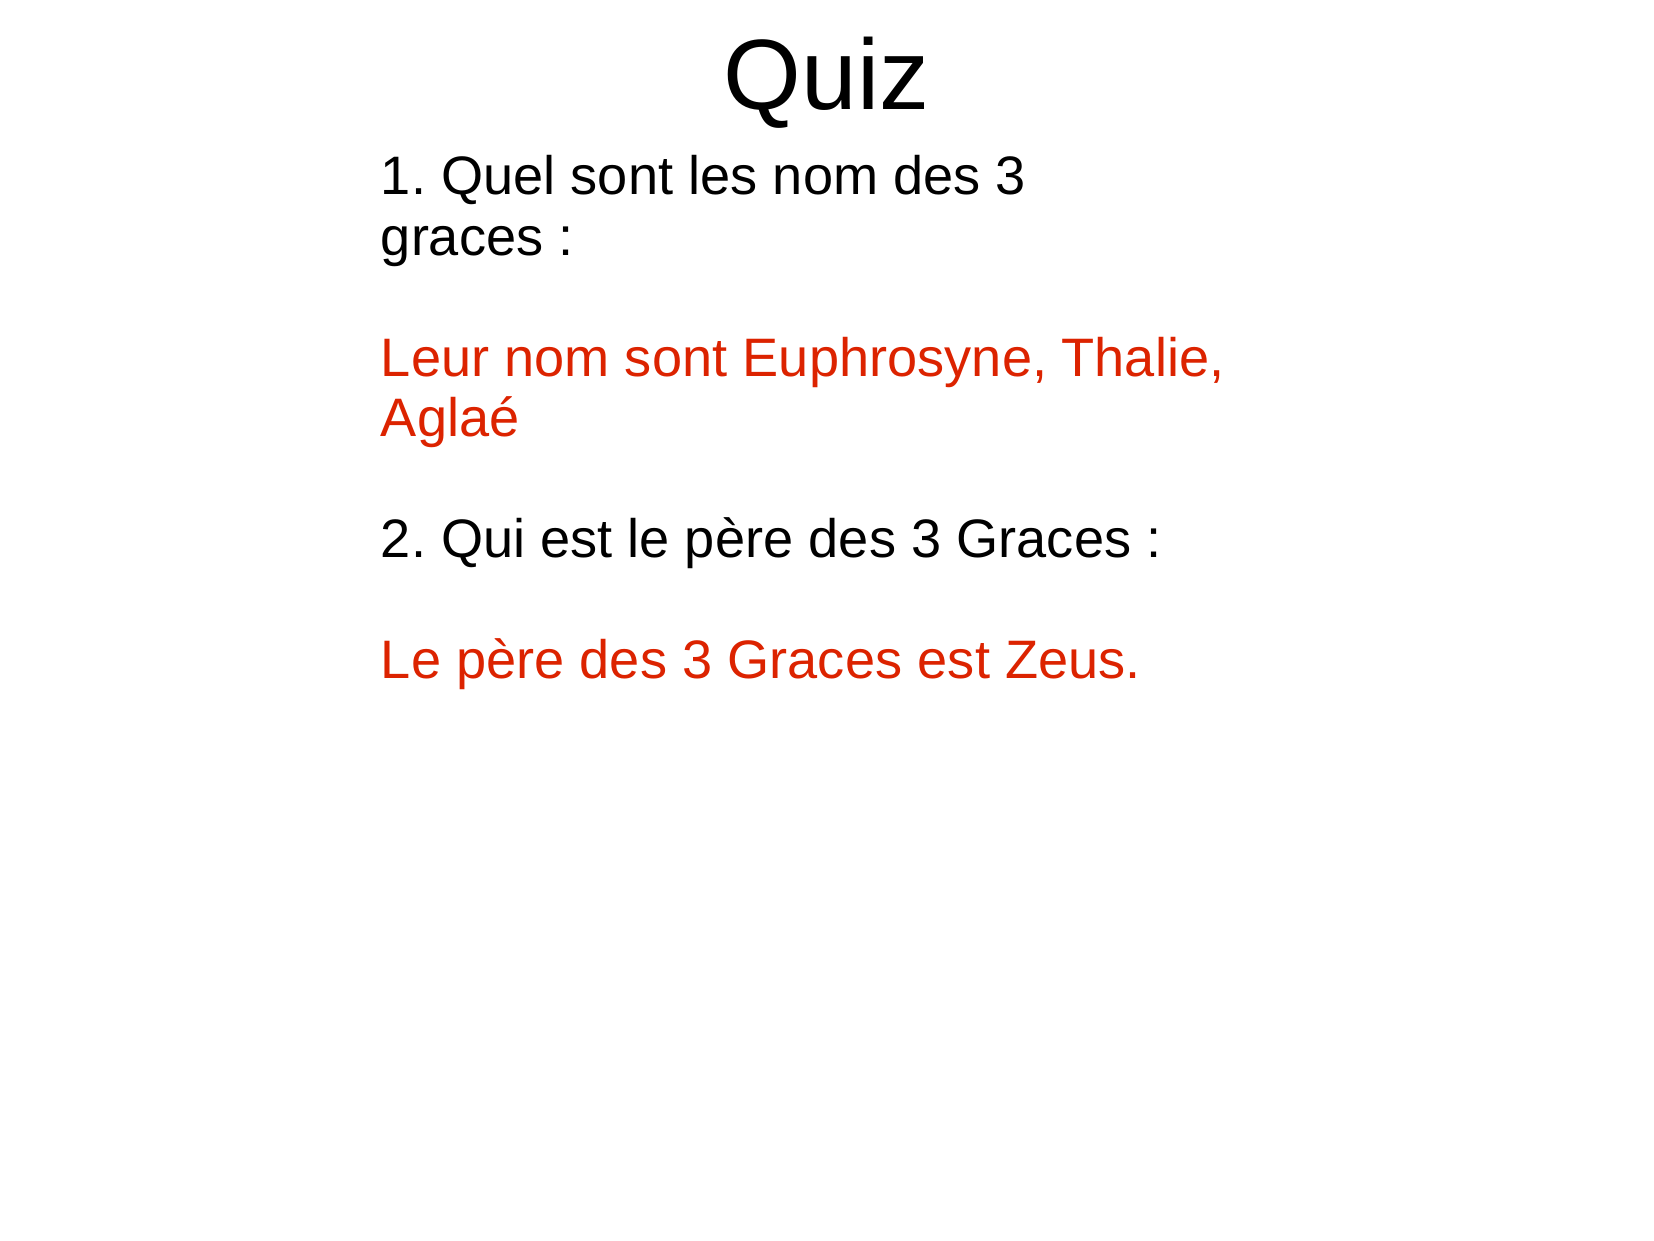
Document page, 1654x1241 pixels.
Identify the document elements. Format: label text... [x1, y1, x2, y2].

text_box 1. Quel sont les nom des 3 graces : Leur nom sont Euphrosyne, Thalie, Aglaé 2. Qui est le père des 3 Graces : Le père des 3 Graces est Zeus. [366, 138, 1241, 1072]
text_box Quiz [0, 11, 1654, 139]
